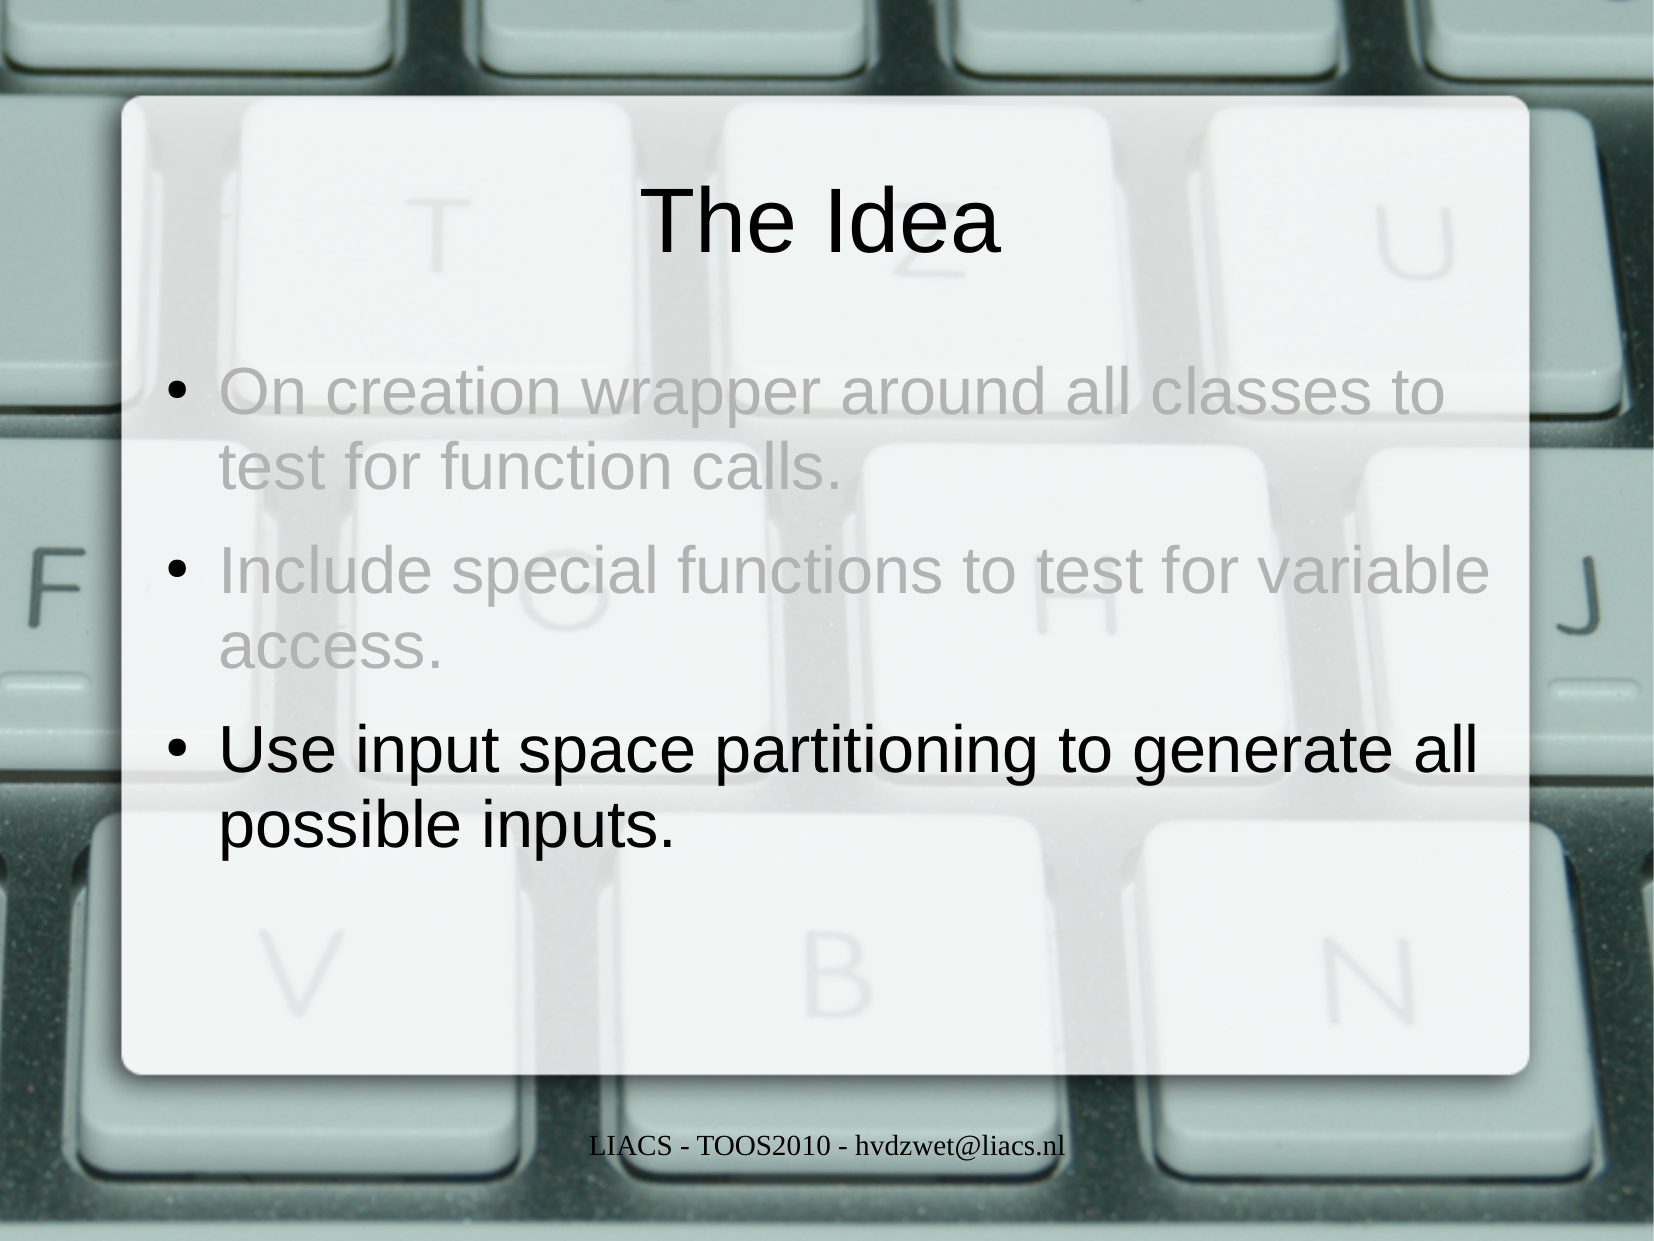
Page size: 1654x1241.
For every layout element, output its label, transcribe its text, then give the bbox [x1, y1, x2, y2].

picture [0, 0, 1654, 1241]
list On creation wrapper around all classes to test for function calls. Include special functions to test for variable access. Use input space partitioning to generate all possible inputs. [147, 354, 1506, 1159]
title The Idea [135, 125, 1506, 318]
